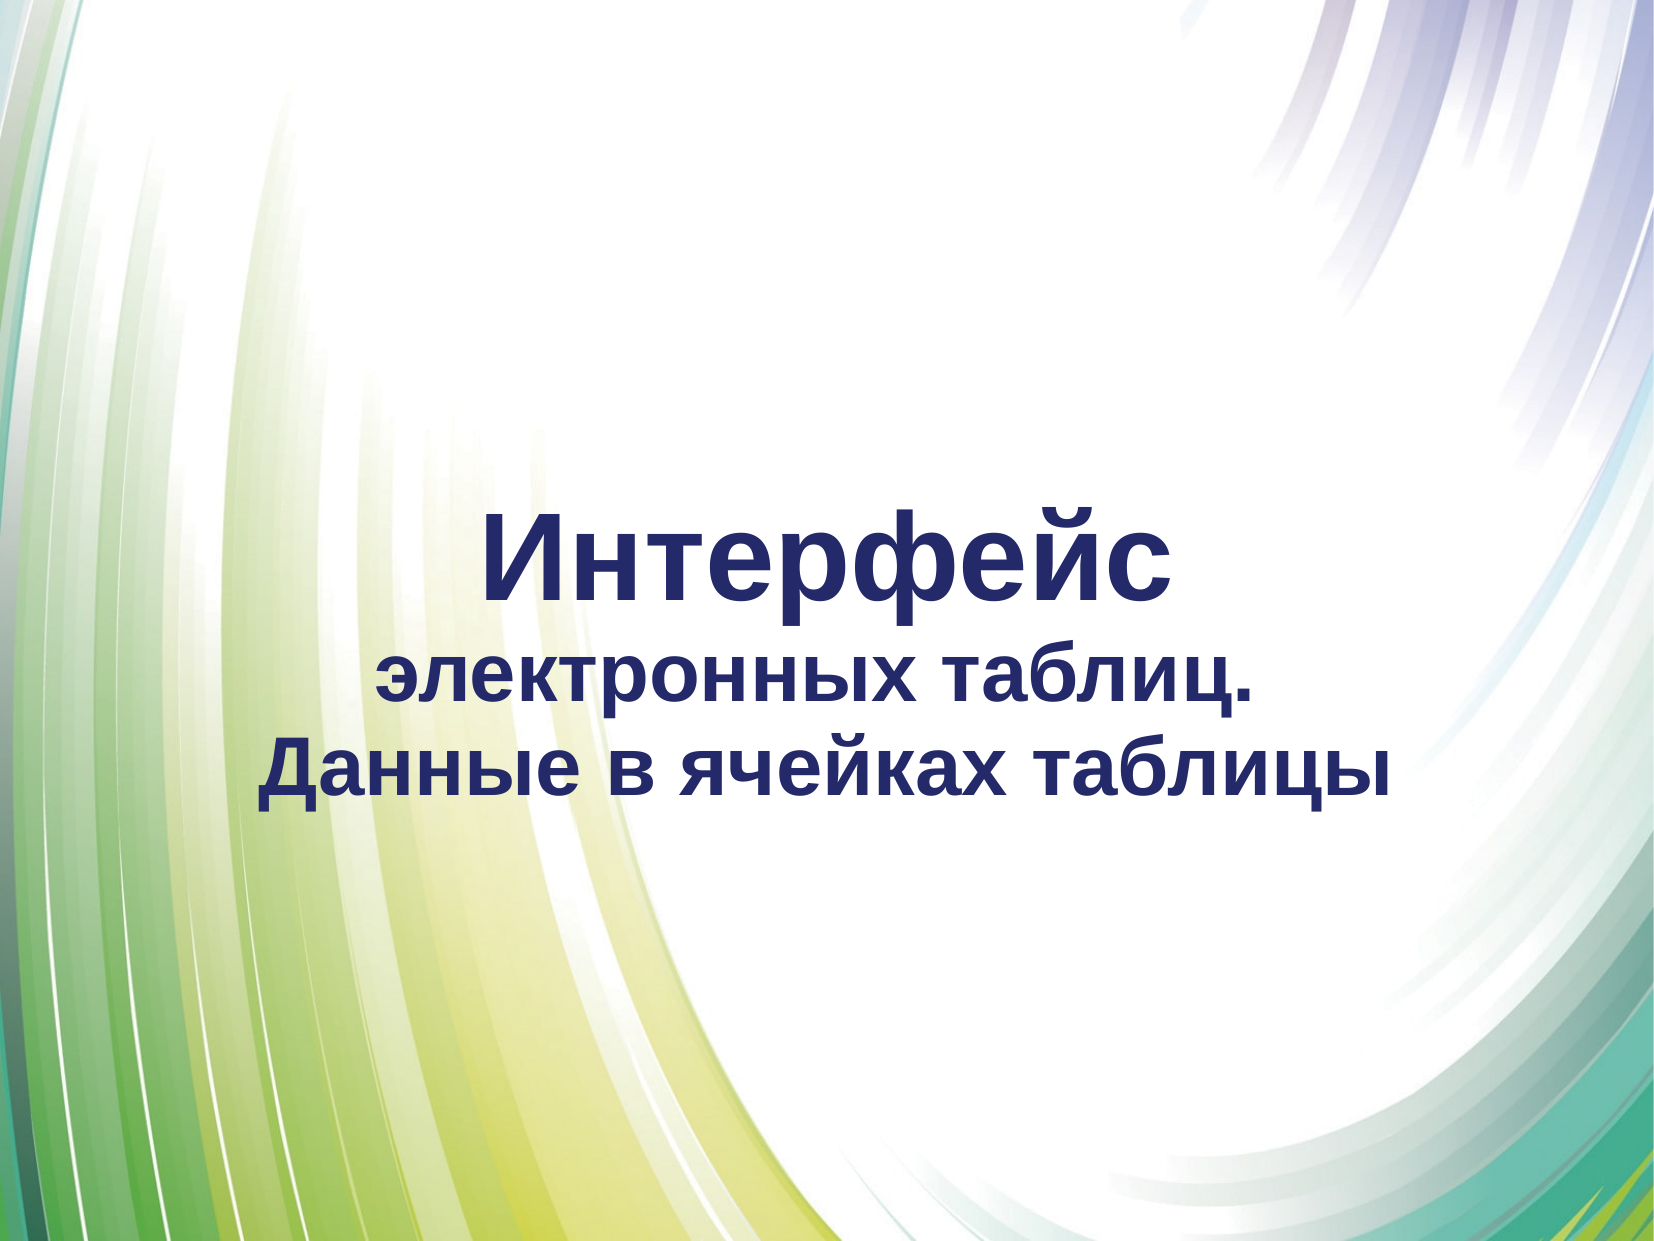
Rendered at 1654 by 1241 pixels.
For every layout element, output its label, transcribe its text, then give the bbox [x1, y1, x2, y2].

picture [0, 0, 1654, 1241]
subtitle Интерфейс электронных таблиц. Данные в ячейках таблицы [82, 290, 1571, 1010]
